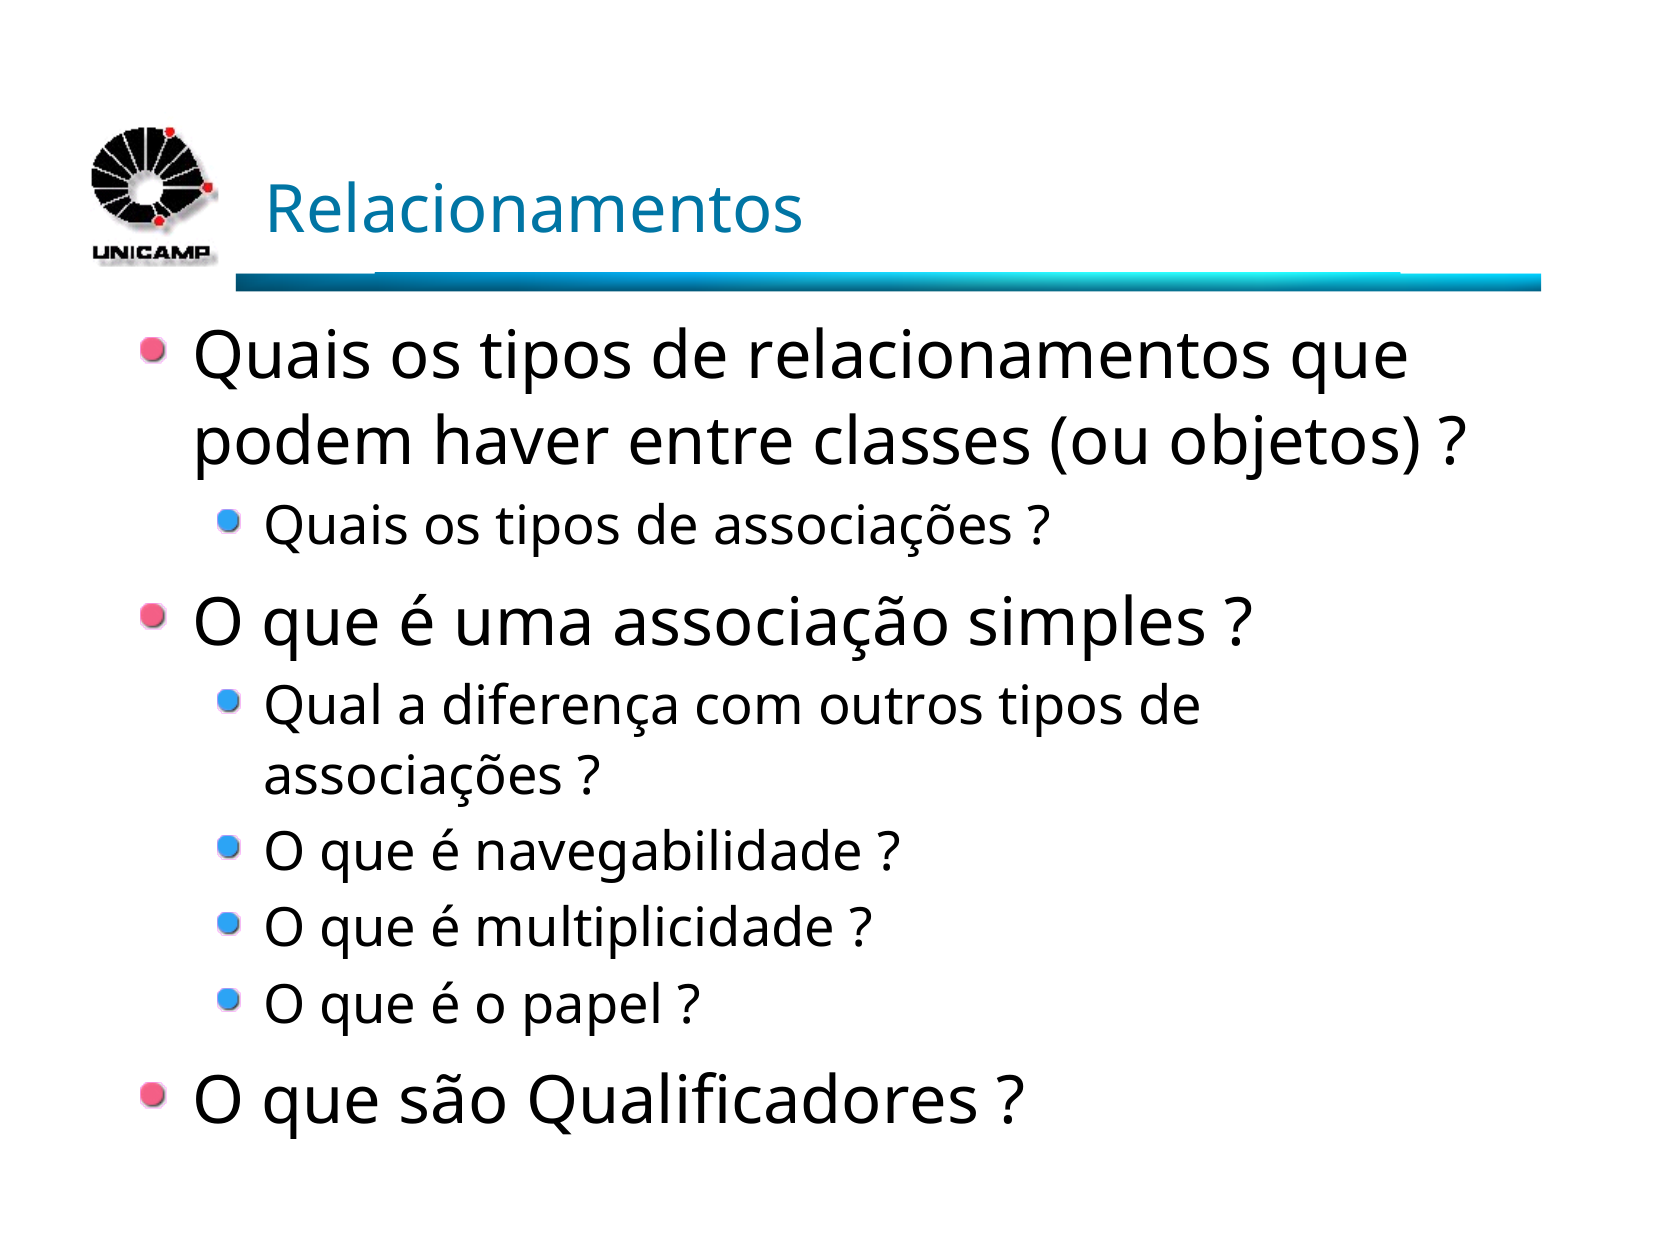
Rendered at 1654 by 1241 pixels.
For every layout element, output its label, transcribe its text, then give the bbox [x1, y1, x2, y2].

title Relacionamentos [264, 57, 1534, 250]
picture [125, 272, 1654, 295]
list Quais os tipos de relacionamentos que podem haver entre classes (ou objetos) ? Quais os tipos de associações ? O que é uma associação simples ? Qual a diferença com outros tipos de associações ? O que é navegabilidade ? O que é multiplicidade ? O que é o papel ? O que são Qualificadores ? [121, 309, 1534, 1199]
